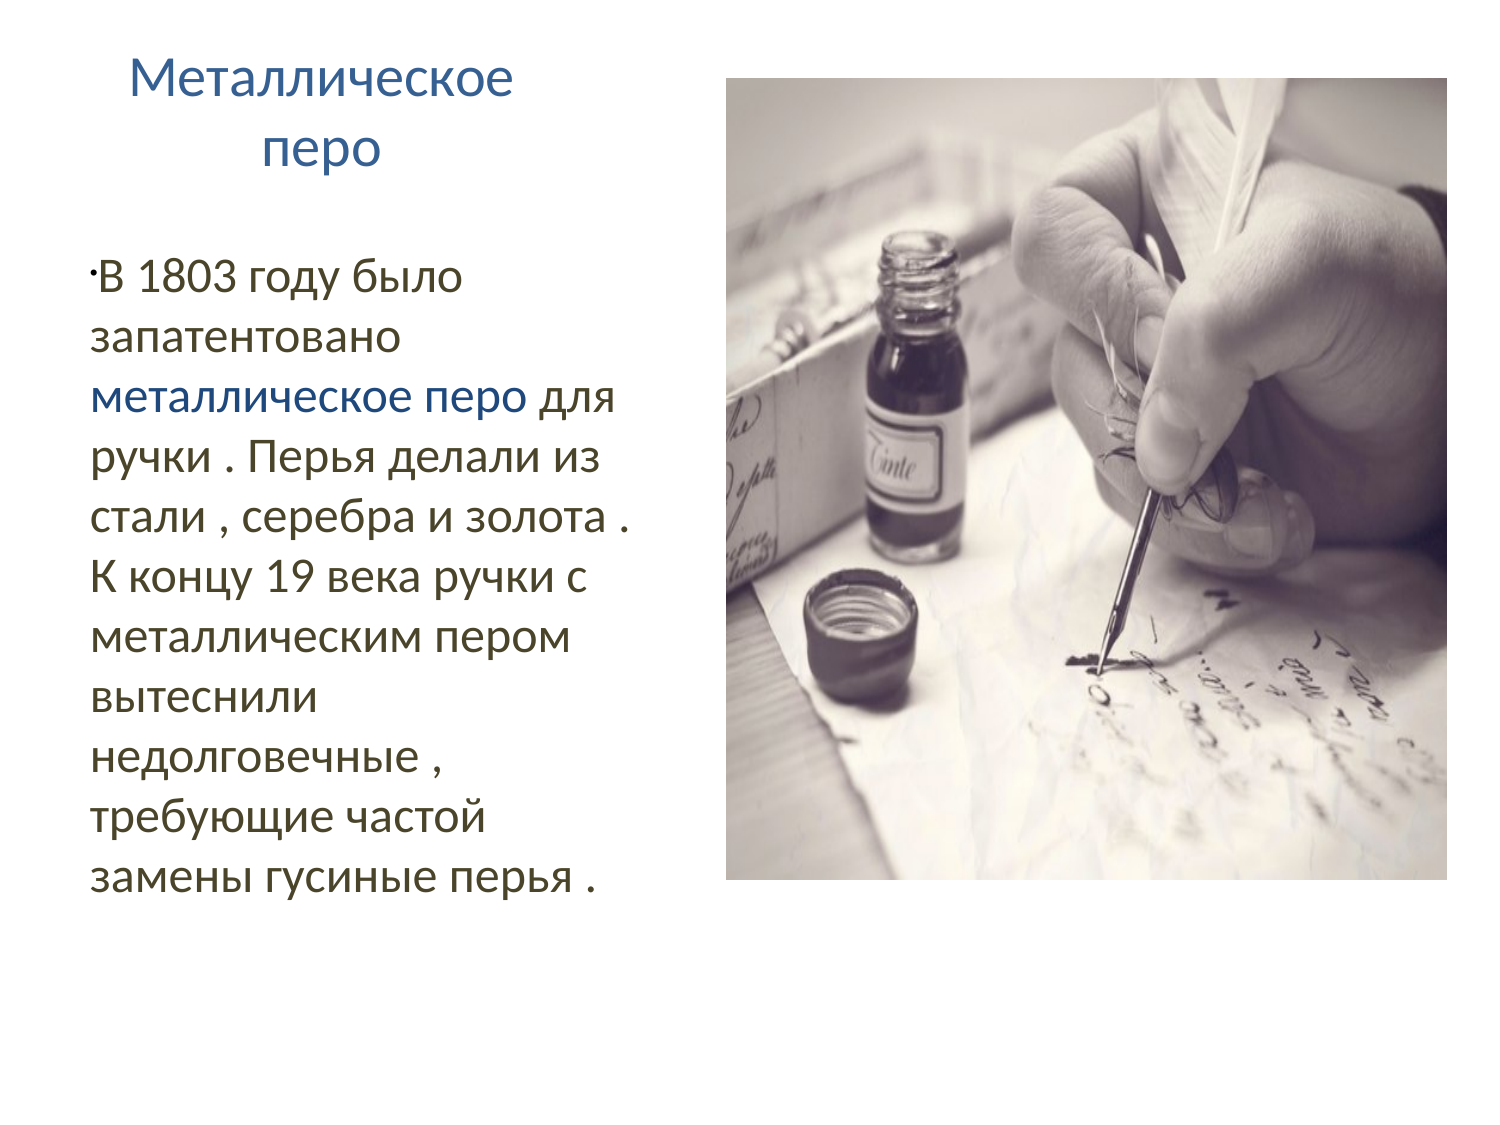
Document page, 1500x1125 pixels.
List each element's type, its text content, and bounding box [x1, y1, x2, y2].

list В 1803 году было запатентовано металлическое перо для ручки . Перья делали из стали , серебра и золота . К концу 19 века ручки с металлическим пером вытеснили недолговечные , требующие частой замены гусиные перья . [75, 235, 656, 1005]
picture [726, 78, 1447, 880]
title Металлическое перо [75, 30, 569, 161]
